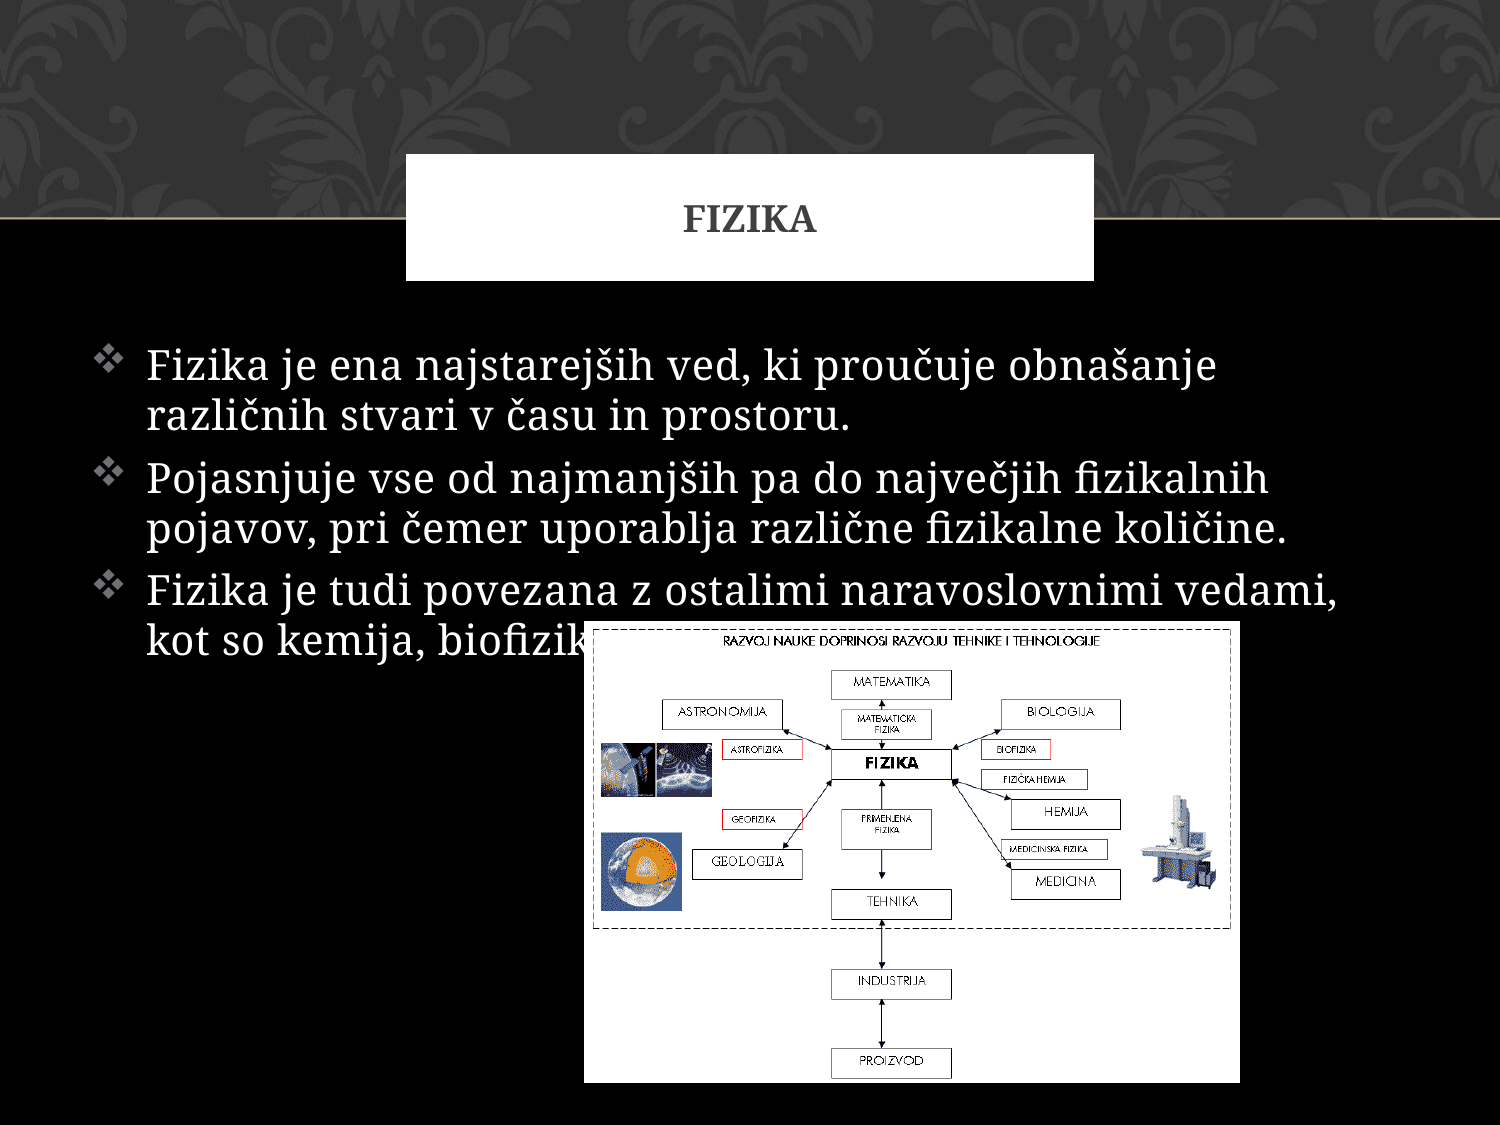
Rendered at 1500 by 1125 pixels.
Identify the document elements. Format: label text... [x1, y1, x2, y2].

list Fizika je ena najstarejših ved, ki proučuje obnašanje različnih stvari v času in prostoru. Pojasnjuje vse od najmanjših pa do največjih fizikalnih pojavov, pri čemer uporablja različne fizikalne količine. Fizika je tudi povezana z ostalimi naravoslovnimi vedami, kot so kemija, biofizika in fiziologija. [75, 331, 1425, 1000]
picture [584, 621, 1240, 1083]
picture [0, 0, 1500, 217]
title FIZIKA [412, 159, 1088, 275]
